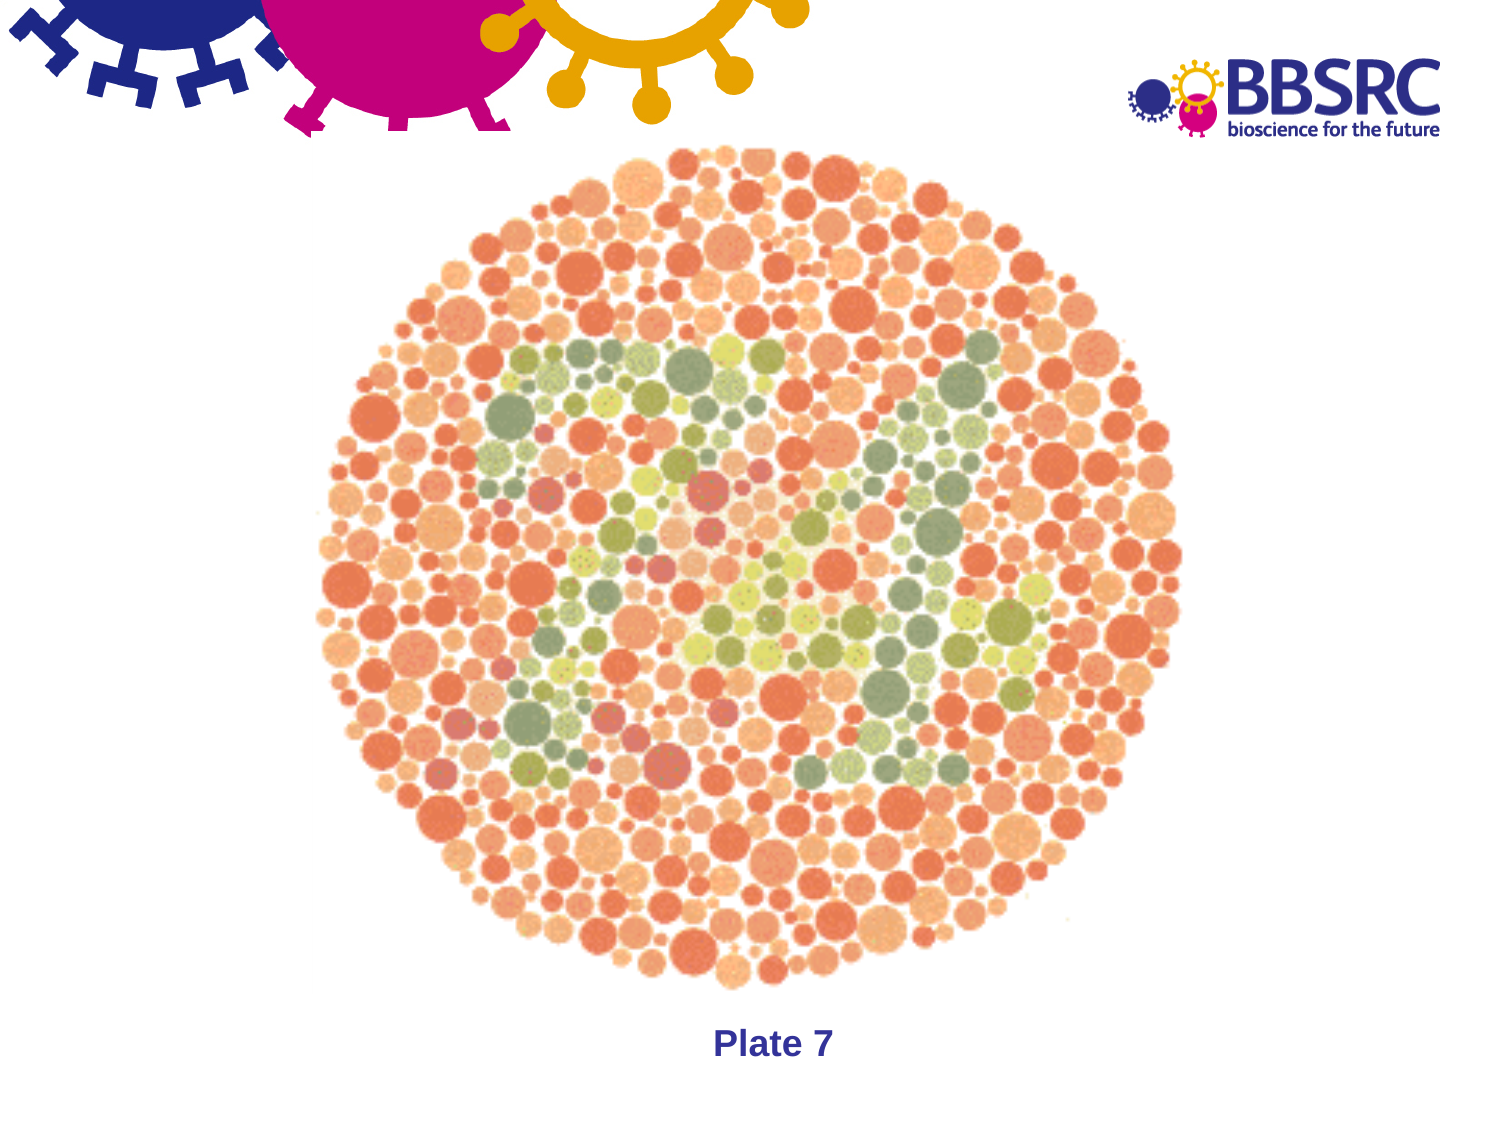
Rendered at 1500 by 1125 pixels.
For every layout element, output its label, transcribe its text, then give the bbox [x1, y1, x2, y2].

picture [311, 131, 1189, 994]
text_box Plate 7 [454, 1011, 1093, 1072]
